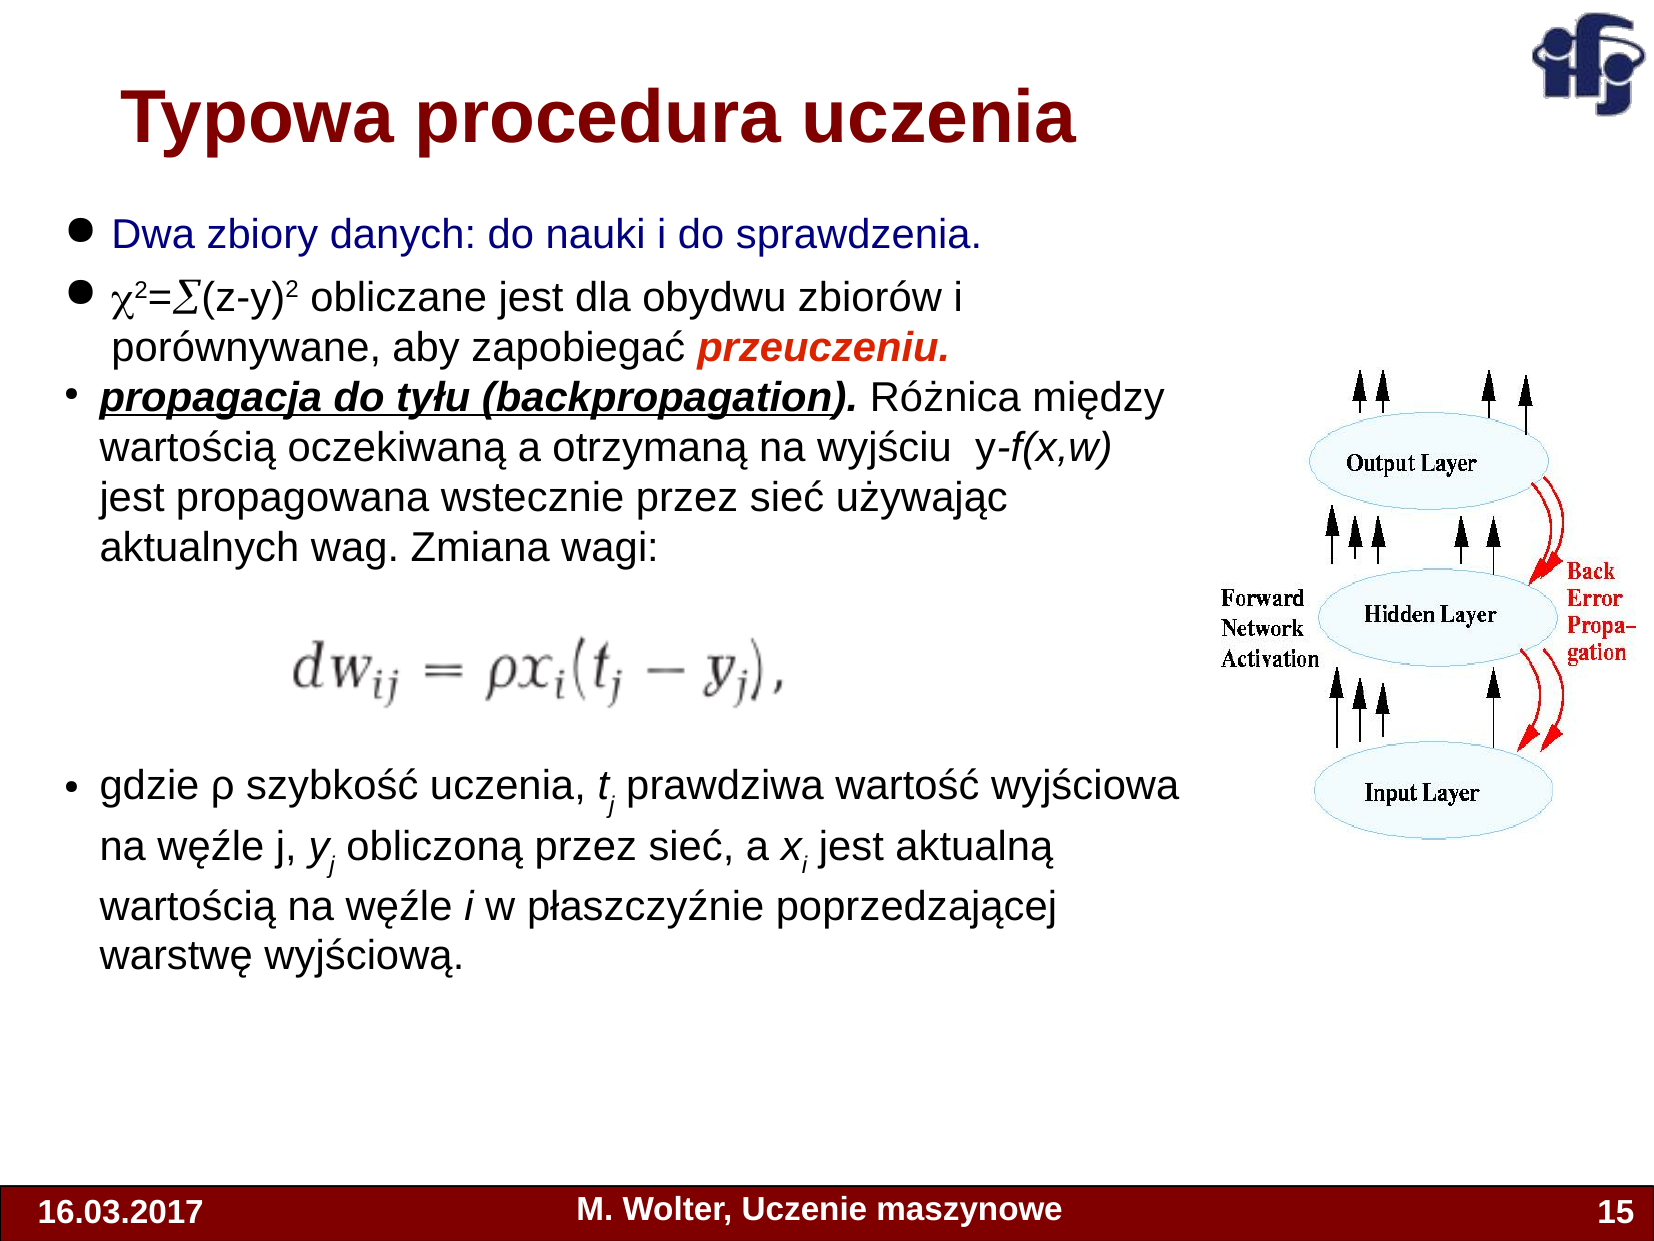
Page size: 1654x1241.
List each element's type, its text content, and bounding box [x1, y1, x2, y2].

title Typowa procedura uczenia [105, 45, 1516, 166]
list Dwa zbiory danych: do nauki i do sprawdzenia. 2=å(z-y)2 obliczane jest dla obydwu zbiorów i porównywane, aby zapobiegać przeuczeniu. propagacja do tyłu (backpropagation). Różnica między wartością oczekiwaną a otrzymaną na wyjściu y-f(x,w) jest propagowana wstecznie przez sieć używając aktualnych wag. Zmiana wagi: gdzie ρ szybkość uczenia, tj prawdziwa wartość wyjściowa na węźle j, yj obliczoną przez sieć, a xi jest aktualną wartością na węźle i w płaszczyźnie poprzedzającej warstwę wyjściową. [49, 199, 1201, 1066]
picture [255, 611, 826, 721]
picture [1221, 367, 1636, 841]
picture [1525, 0, 1654, 129]
